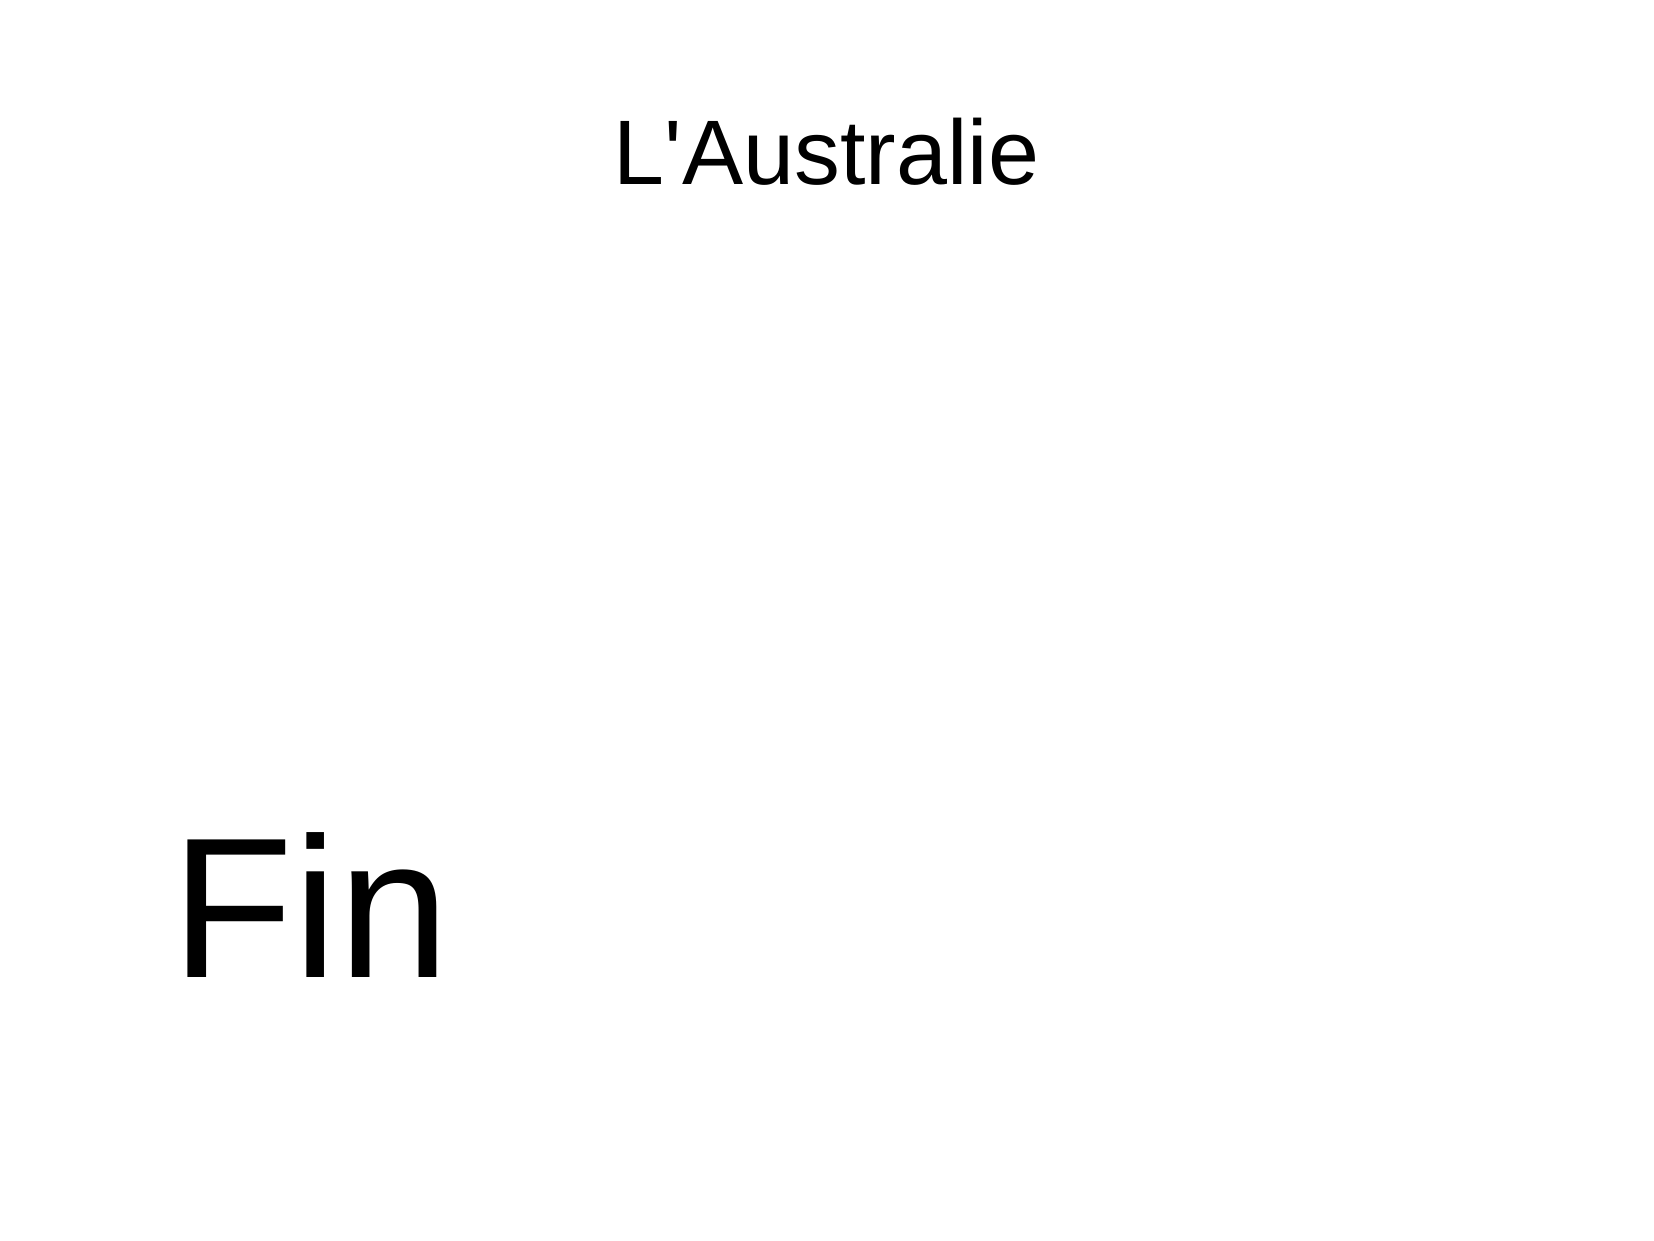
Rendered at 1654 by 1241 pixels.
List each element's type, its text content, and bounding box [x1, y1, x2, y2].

list Fin [82, 290, 1571, 1109]
title L'Australie [82, 49, 1571, 257]
